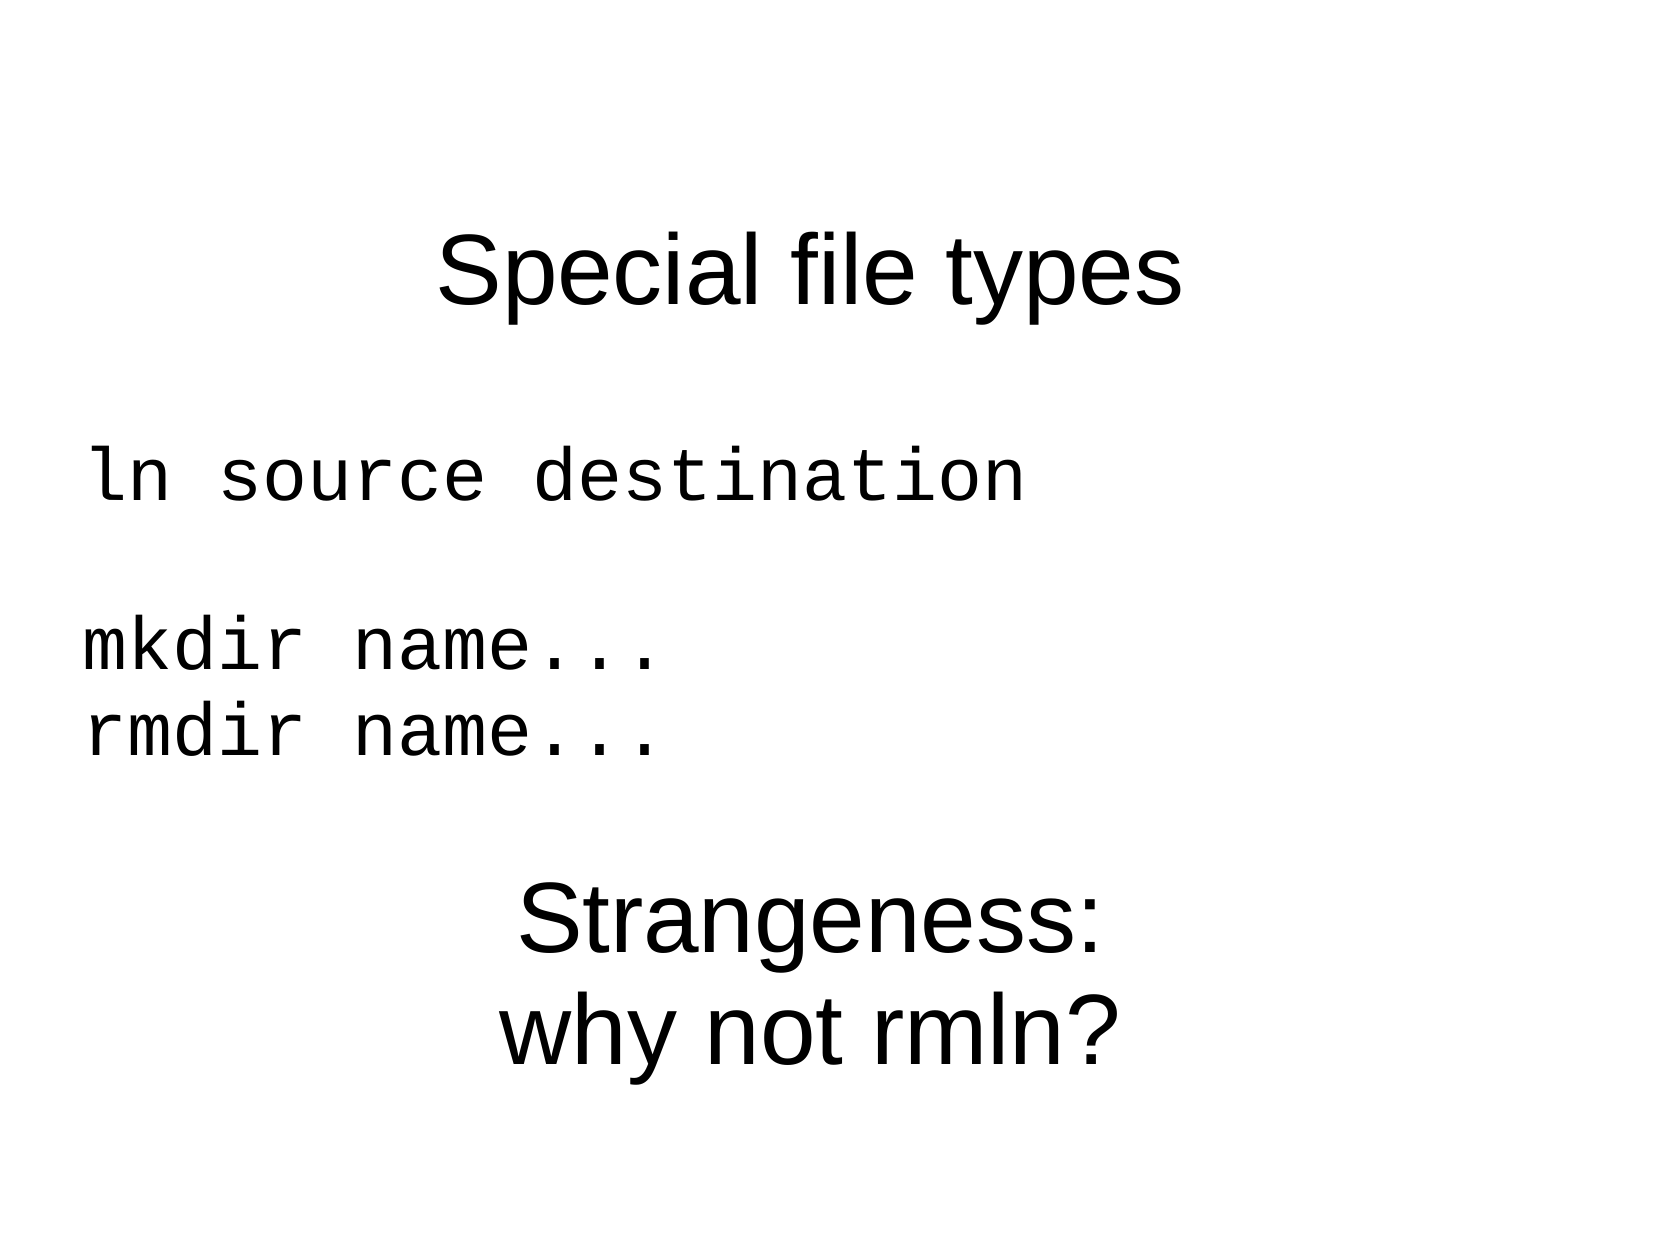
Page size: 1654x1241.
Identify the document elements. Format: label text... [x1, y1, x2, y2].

text_box Special file types ln source destination mkdir name... rmdir name... Strangeness: why not rmln? [82, 213, 1538, 1086]
